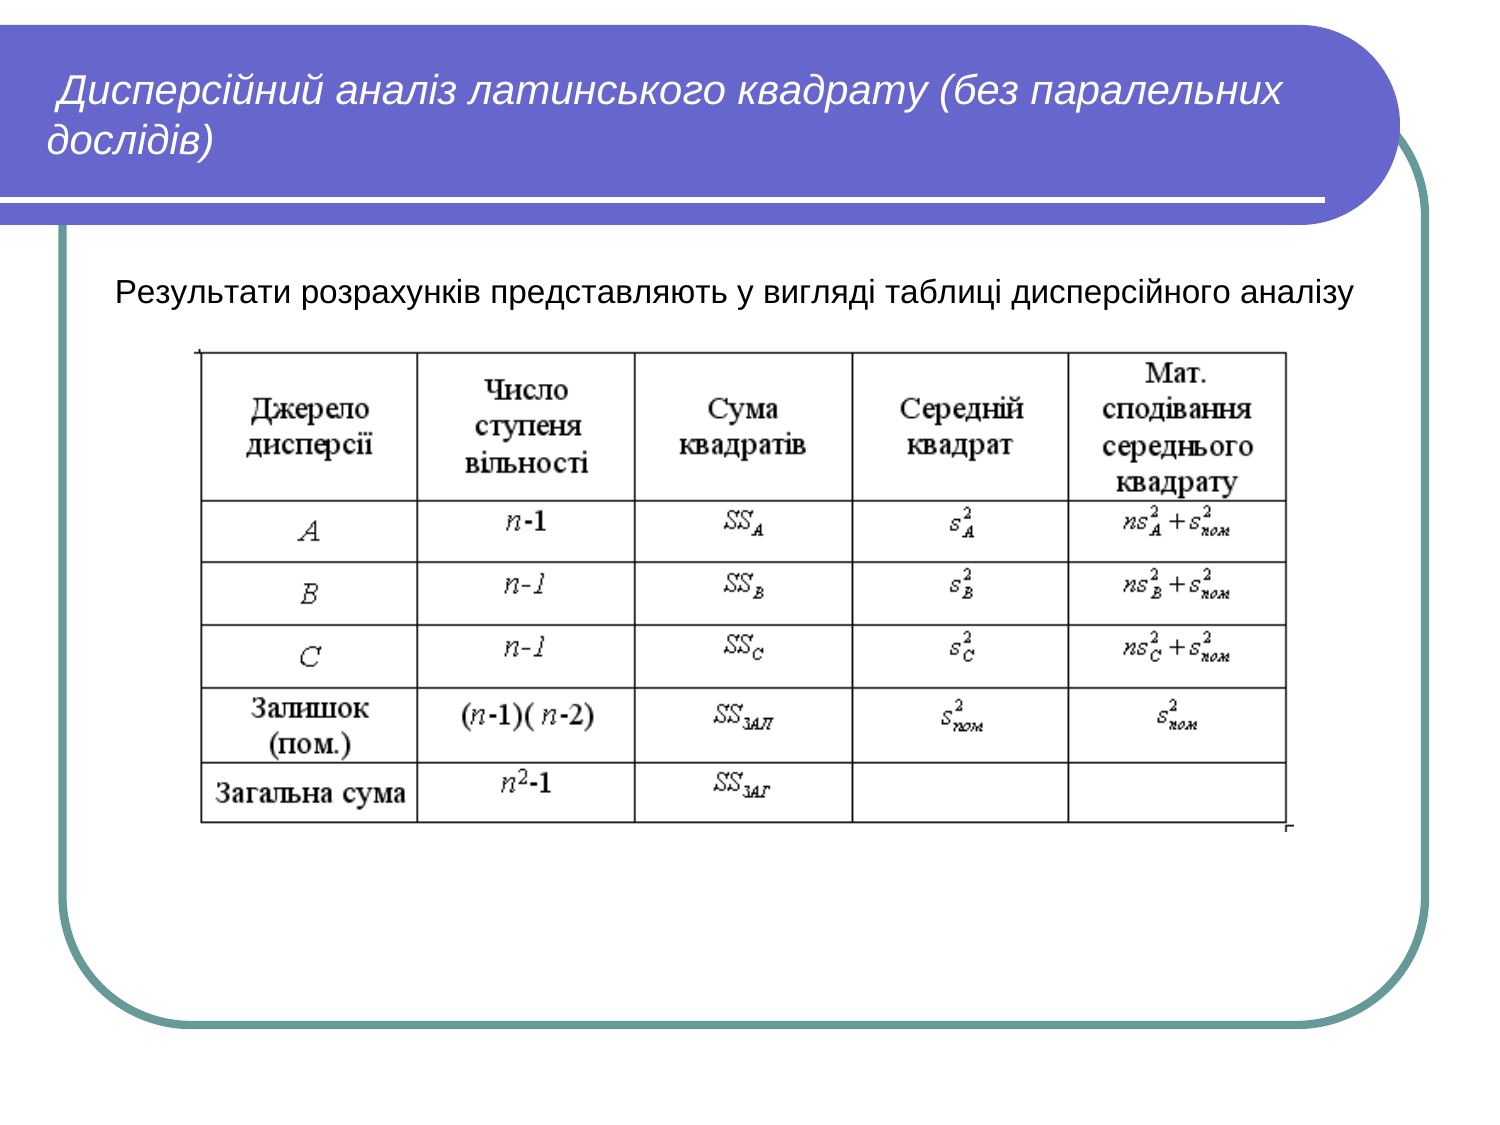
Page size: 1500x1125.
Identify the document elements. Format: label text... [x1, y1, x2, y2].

title Дисперсійний аналіз латинського квадрату (без паралельних дослідів) [31, 37, 1347, 188]
picture [194, 349, 1294, 833]
list Результати розрахунків представляють у вигляді таблиці дисперсійного аналізу [99, 262, 1401, 988]
